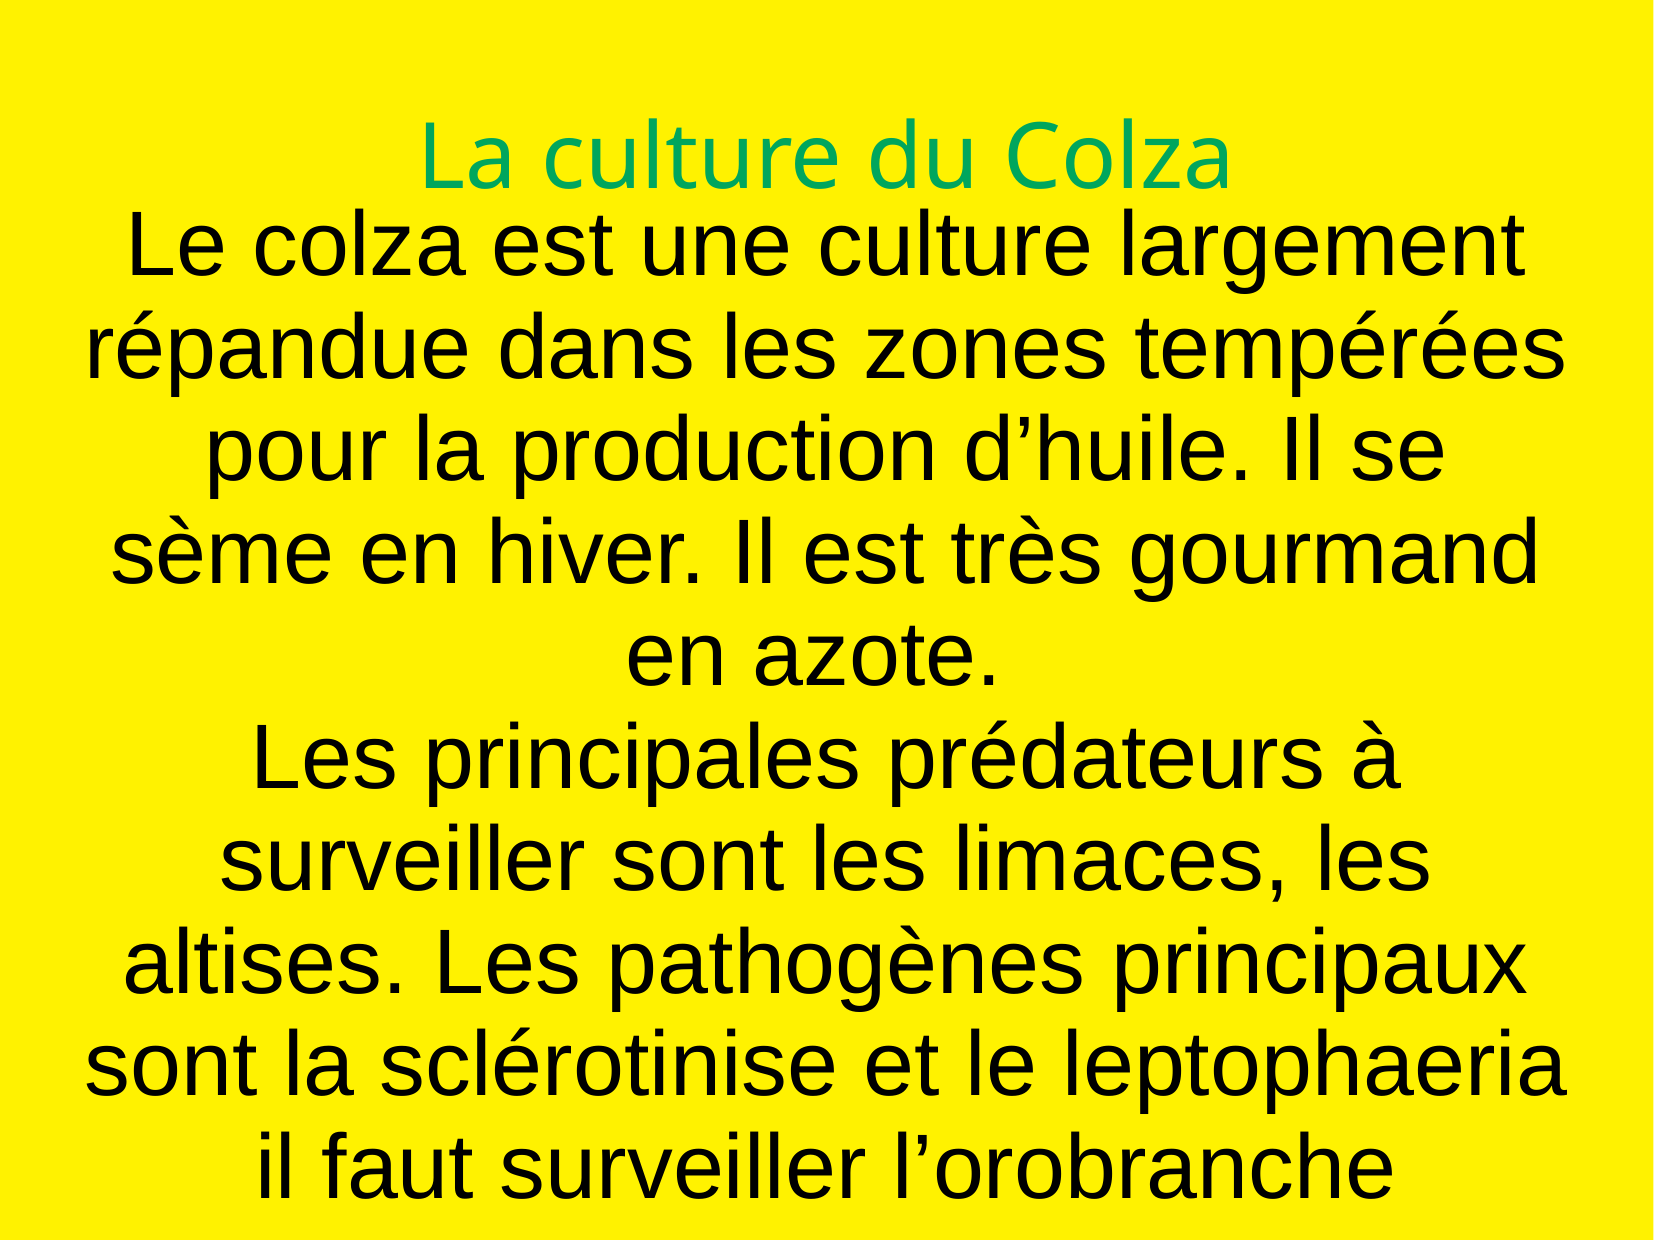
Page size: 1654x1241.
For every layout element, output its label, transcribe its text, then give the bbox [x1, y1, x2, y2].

title La culture du Colza [82, 49, 1571, 192]
subtitle Le colza est une culture largement répandue dans les zones tempérées pour la production d’huile. Il se sème en hiver. Il est très gourmand en azote. Les principales prédateurs à surveiller sont les limaces, les altises. Les pathogènes principaux sont la sclérotinise et le leptophaeria il faut surveiller l’orobranche [82, 192, 1571, 1218]
